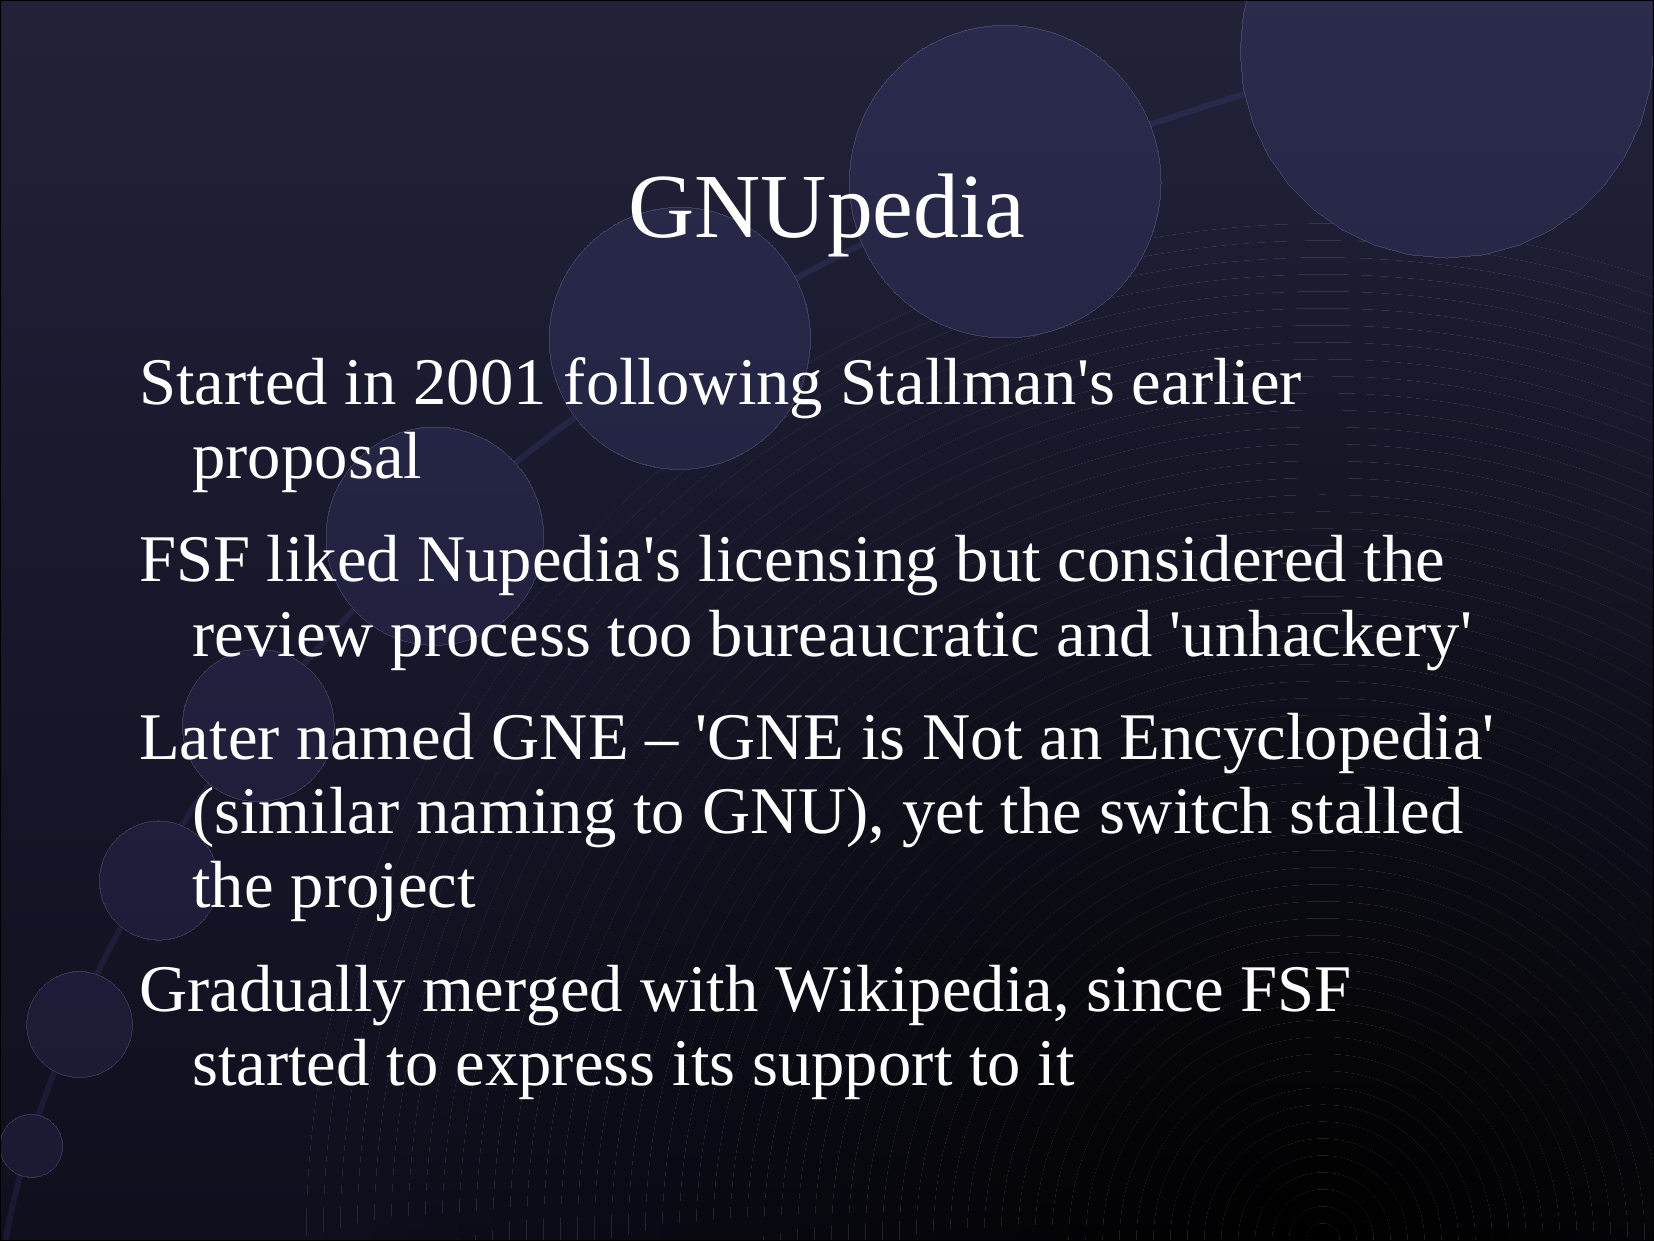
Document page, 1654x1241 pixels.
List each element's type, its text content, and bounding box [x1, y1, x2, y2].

title GNUpedia [121, 102, 1534, 311]
list Started in 2001 following Stallman's earlier proposal FSF liked Nupedia's licensing but considered the review process too bureaucratic and 'unhackery' Later named GNE – 'GNE is Not an Encyclopedia' (similar naming to GNU), yet the switch stalled the project Gradually merged with Wikipedia, since FSF started to express its support to it [121, 344, 1534, 1127]
